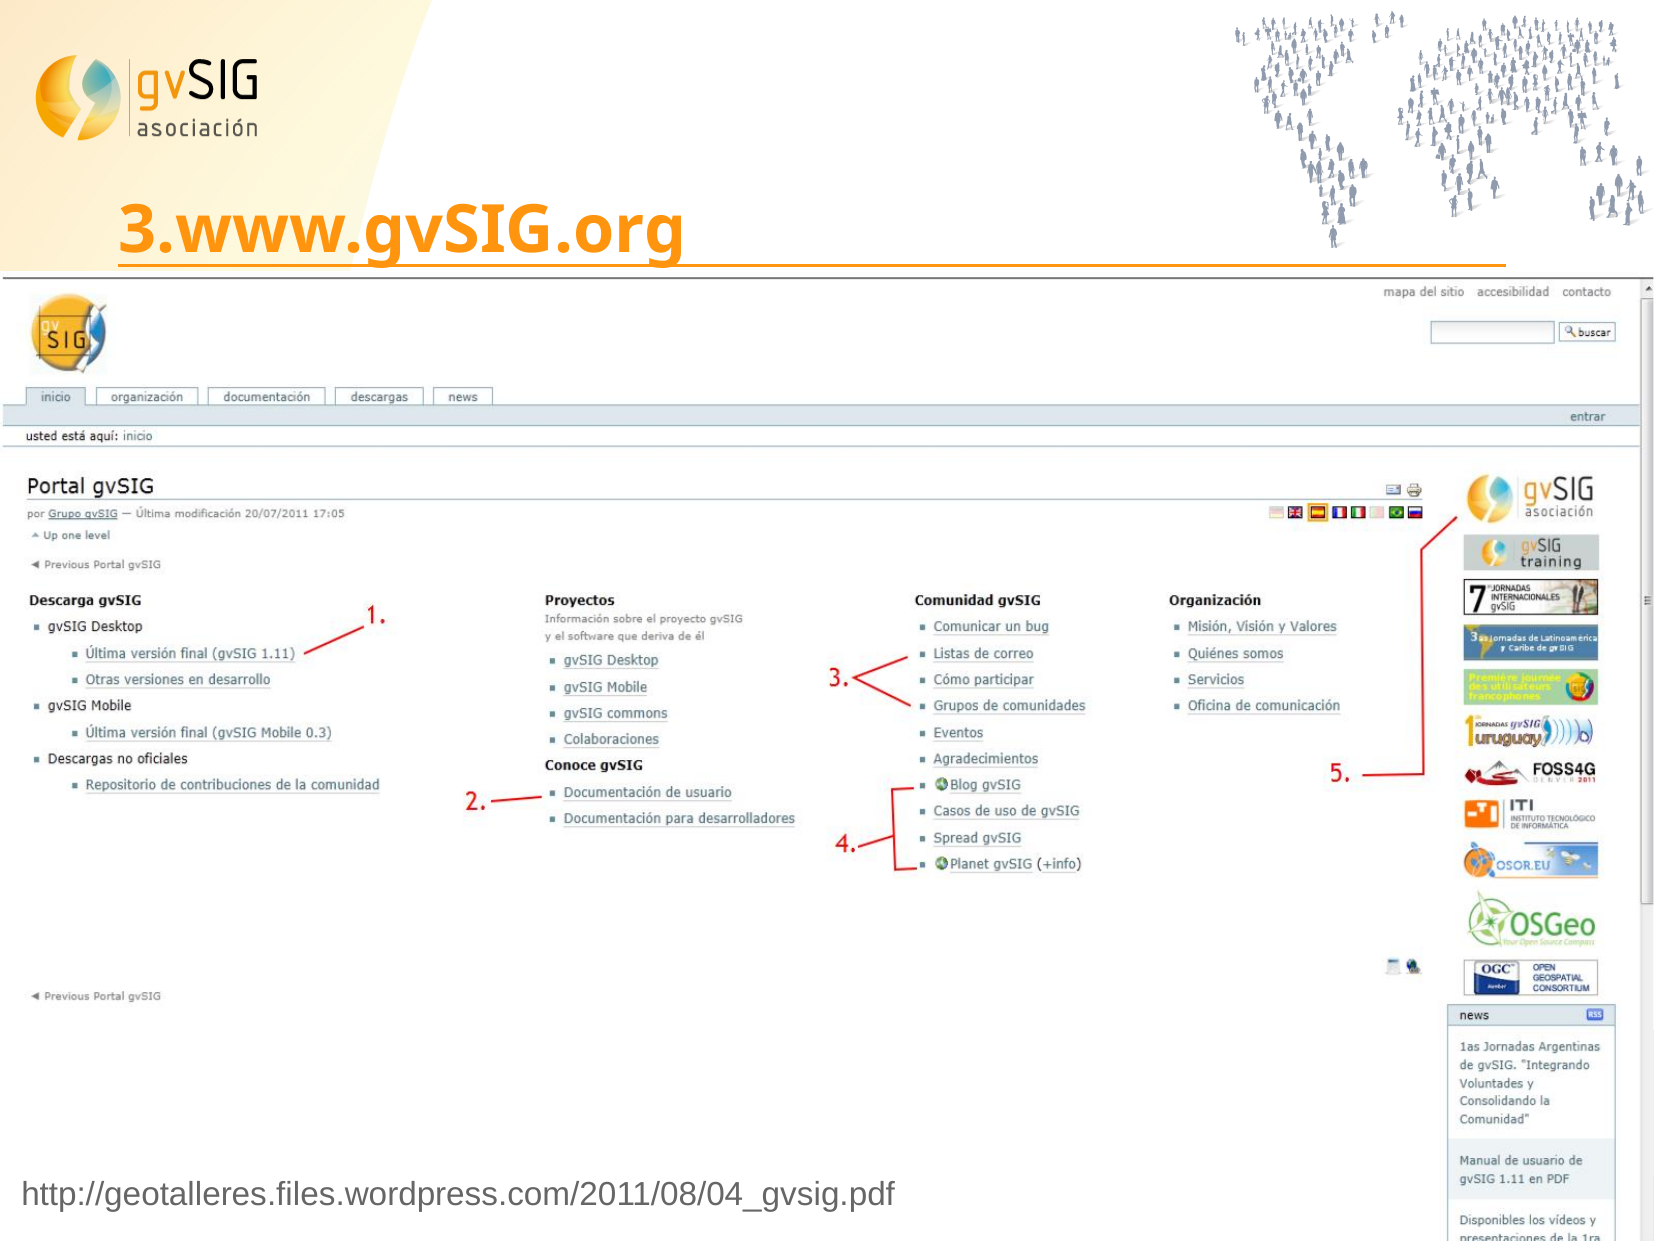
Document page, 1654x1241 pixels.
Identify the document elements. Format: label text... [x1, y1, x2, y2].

text_box http://geotalleres.files.wordpress.com/2011/08/04_gvsig.pdf [6, 1168, 1020, 1226]
title 3.www.gvSIG.org [118, 177, 1607, 276]
picture [0, 0, 1654, 1241]
